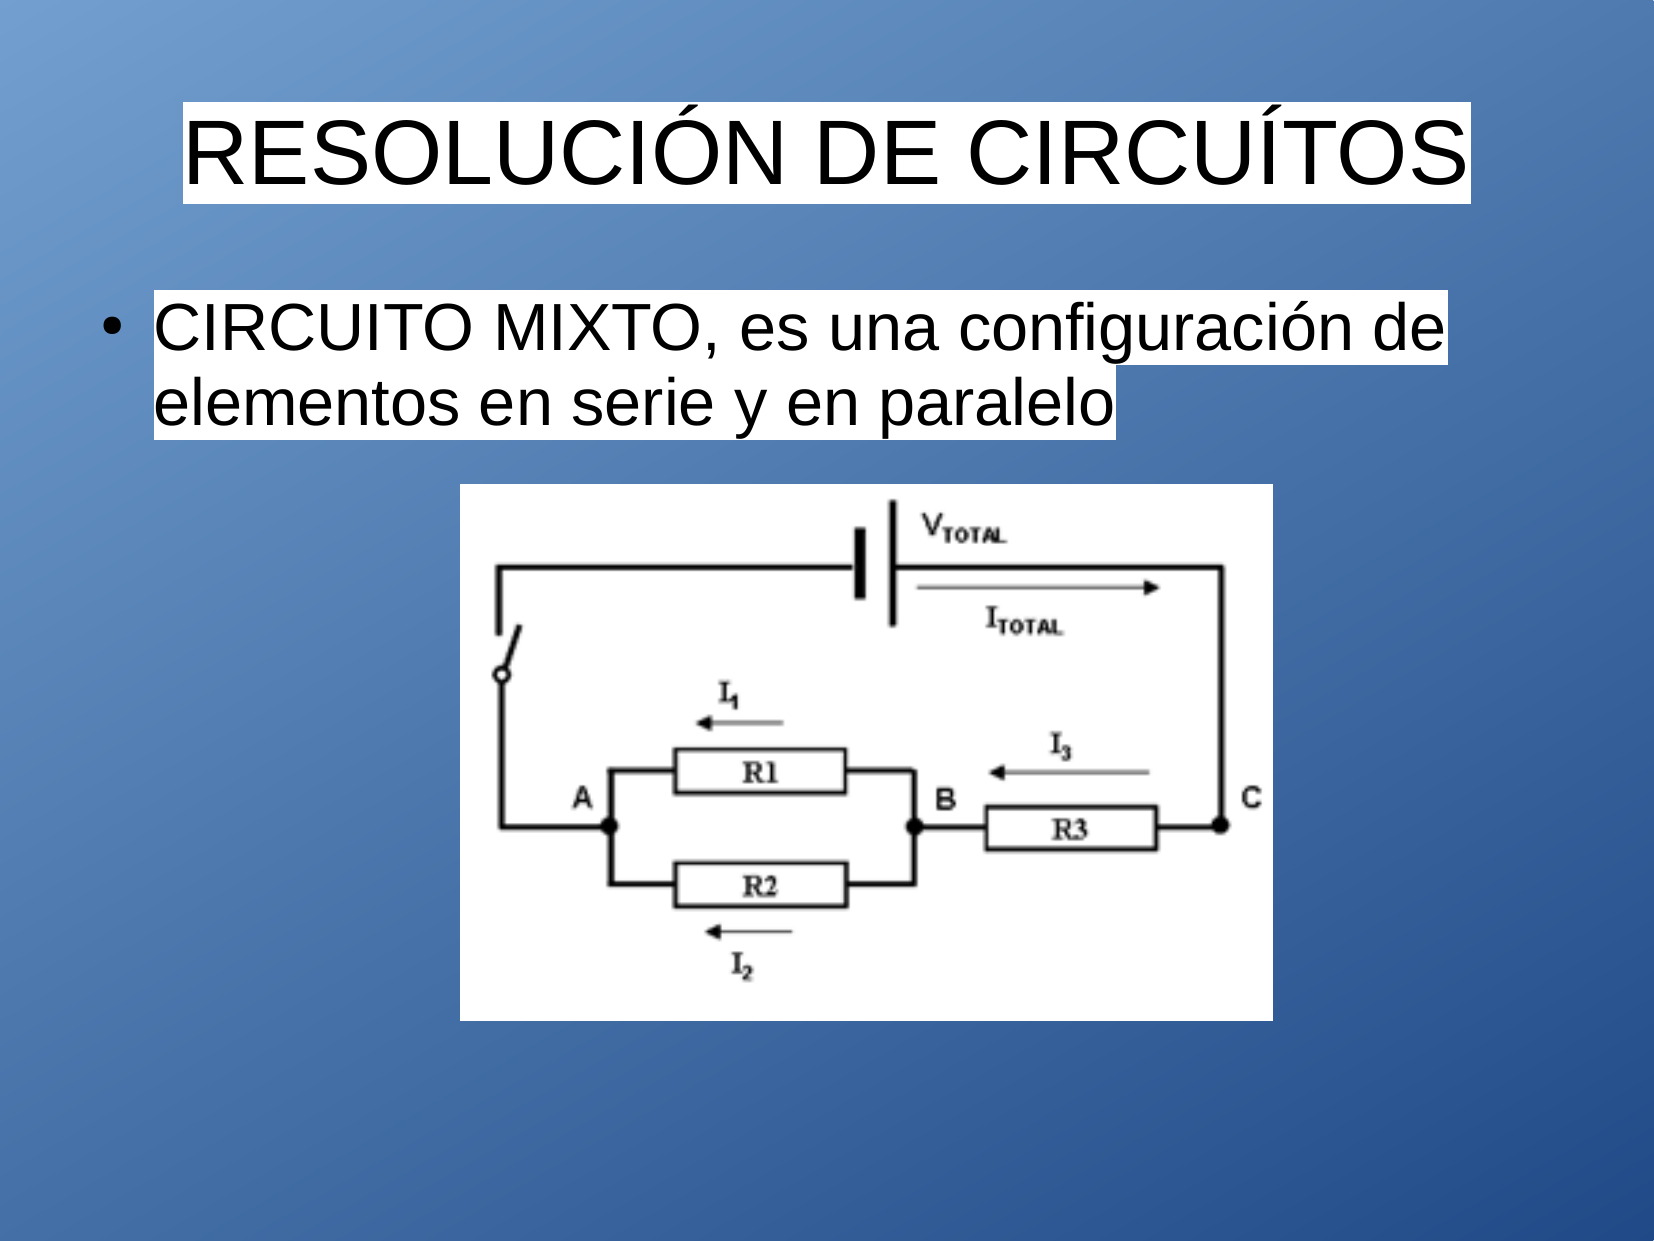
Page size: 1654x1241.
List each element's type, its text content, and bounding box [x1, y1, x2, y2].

picture [460, 484, 1273, 1021]
title RESOLUCIÓN DE CIRCUÍTOS [82, 49, 1571, 257]
list CIRCUITO MIXTO, es una configuración de elementos en serie y en paralelo [82, 290, 1571, 634]
